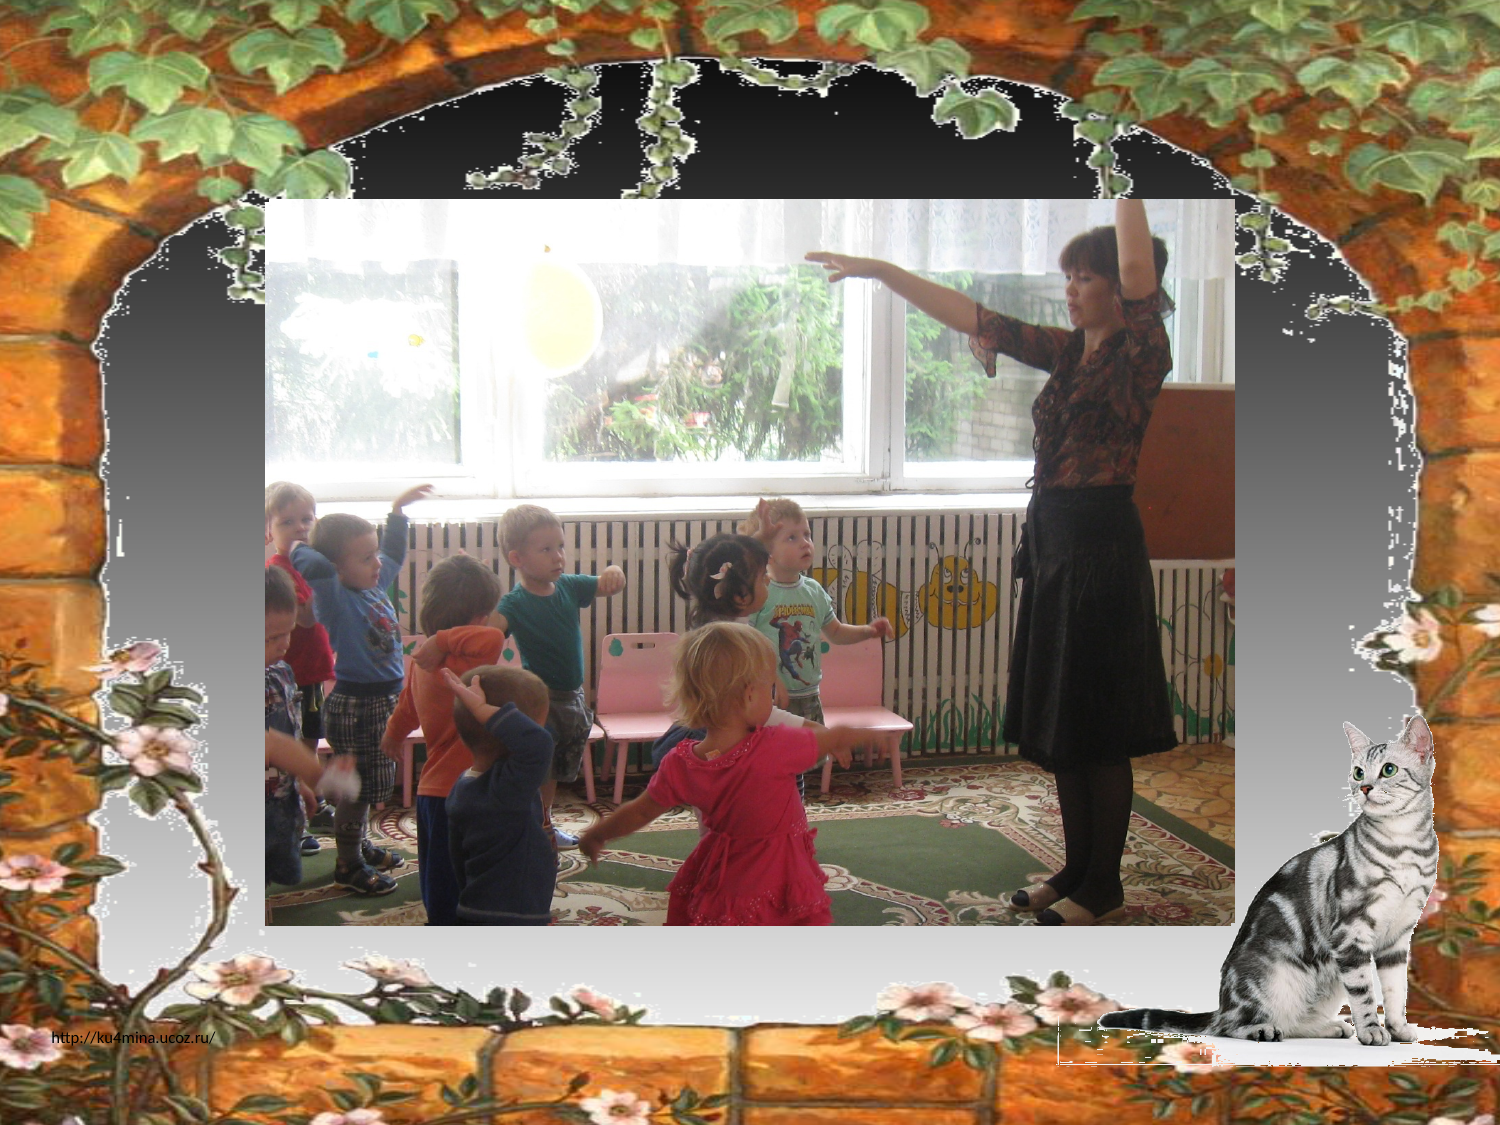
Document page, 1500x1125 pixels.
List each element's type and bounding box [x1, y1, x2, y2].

picture [0, 0, 1500, 1125]
title [257, 117, 1266, 961]
